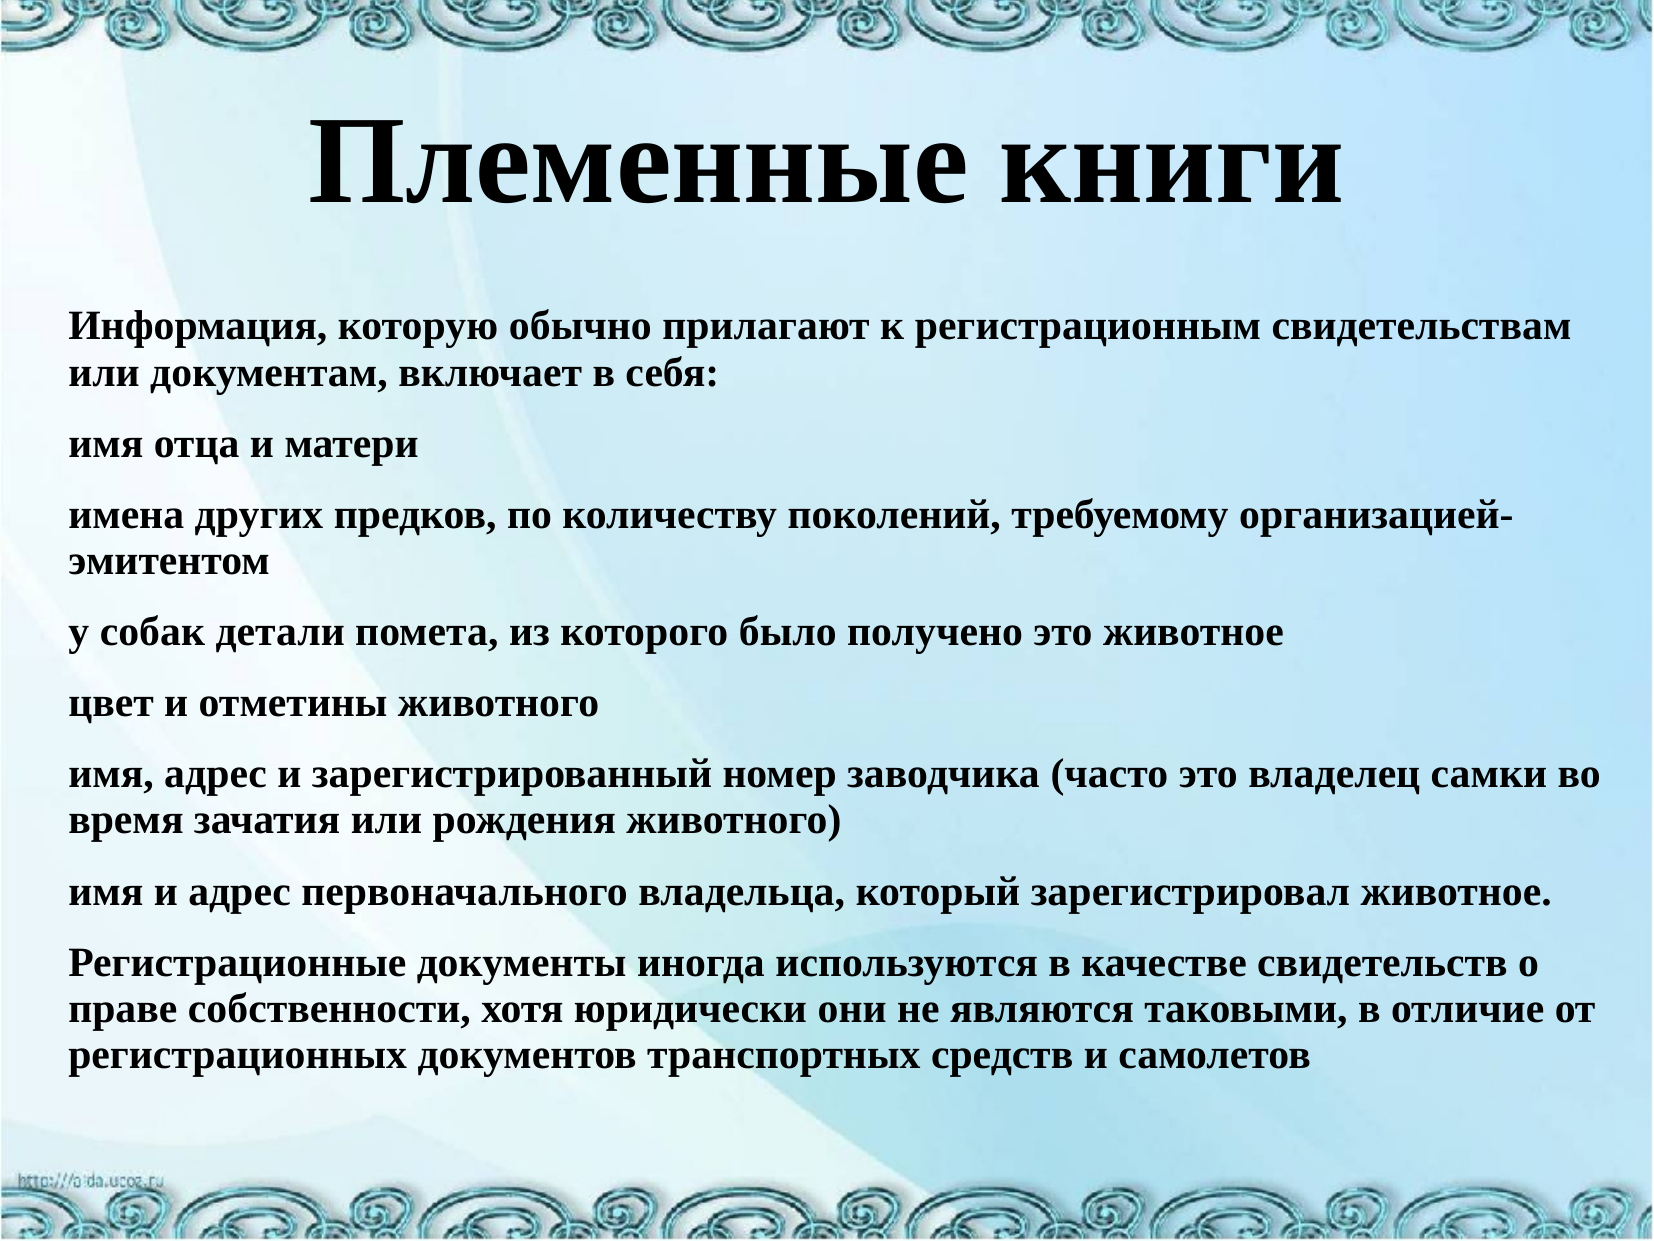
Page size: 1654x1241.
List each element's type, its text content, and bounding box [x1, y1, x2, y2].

title Племенные книги [82, 49, 1571, 257]
text_box Информация, которую обычно прилагают к регистрационным свидетельствам или документам, включает в себя: имя отца и матери имена других предков, по количеству поколений, требуемому организацией-эмитентом у собак детали помета, из которого было получено это животное цвет и отметины животного имя, адрес и зарегистрированный номер заводчика (часто это владелец самки во время зачатия или рождения животного) имя и адрес первоначального владельца, который зарегистрировал животное. Регистрационные документы иногда используются в качестве свидетельств о праве собственности, хотя юридически они не являются таковыми, в отличие от регистрационных документов транспортных средств и самолетов [53, 295, 1625, 1241]
